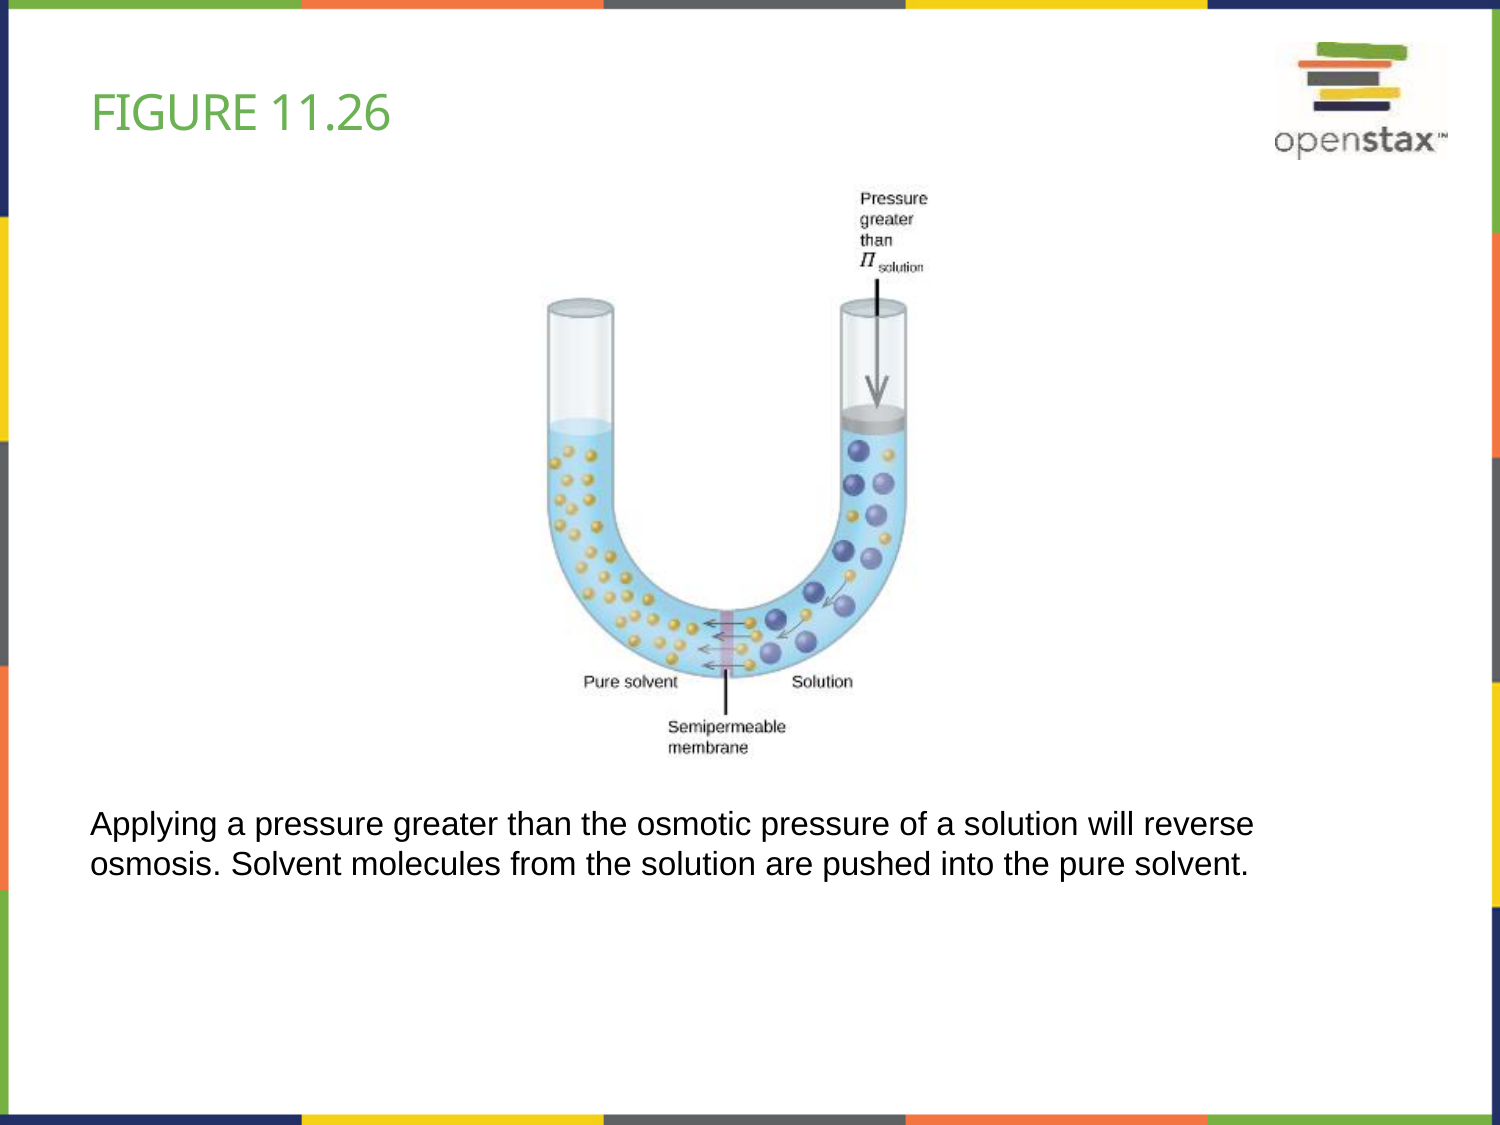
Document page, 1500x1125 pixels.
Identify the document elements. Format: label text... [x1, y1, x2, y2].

title Figure 11.26 [75, 39, 1398, 148]
picture [0, 0, 1500, 1125]
list Applying a pressure greater than the osmotic pressure of a solution will reverse osmosis. Solvent molecules from the solution are pushed into the pure solvent. [75, 794, 1398, 986]
